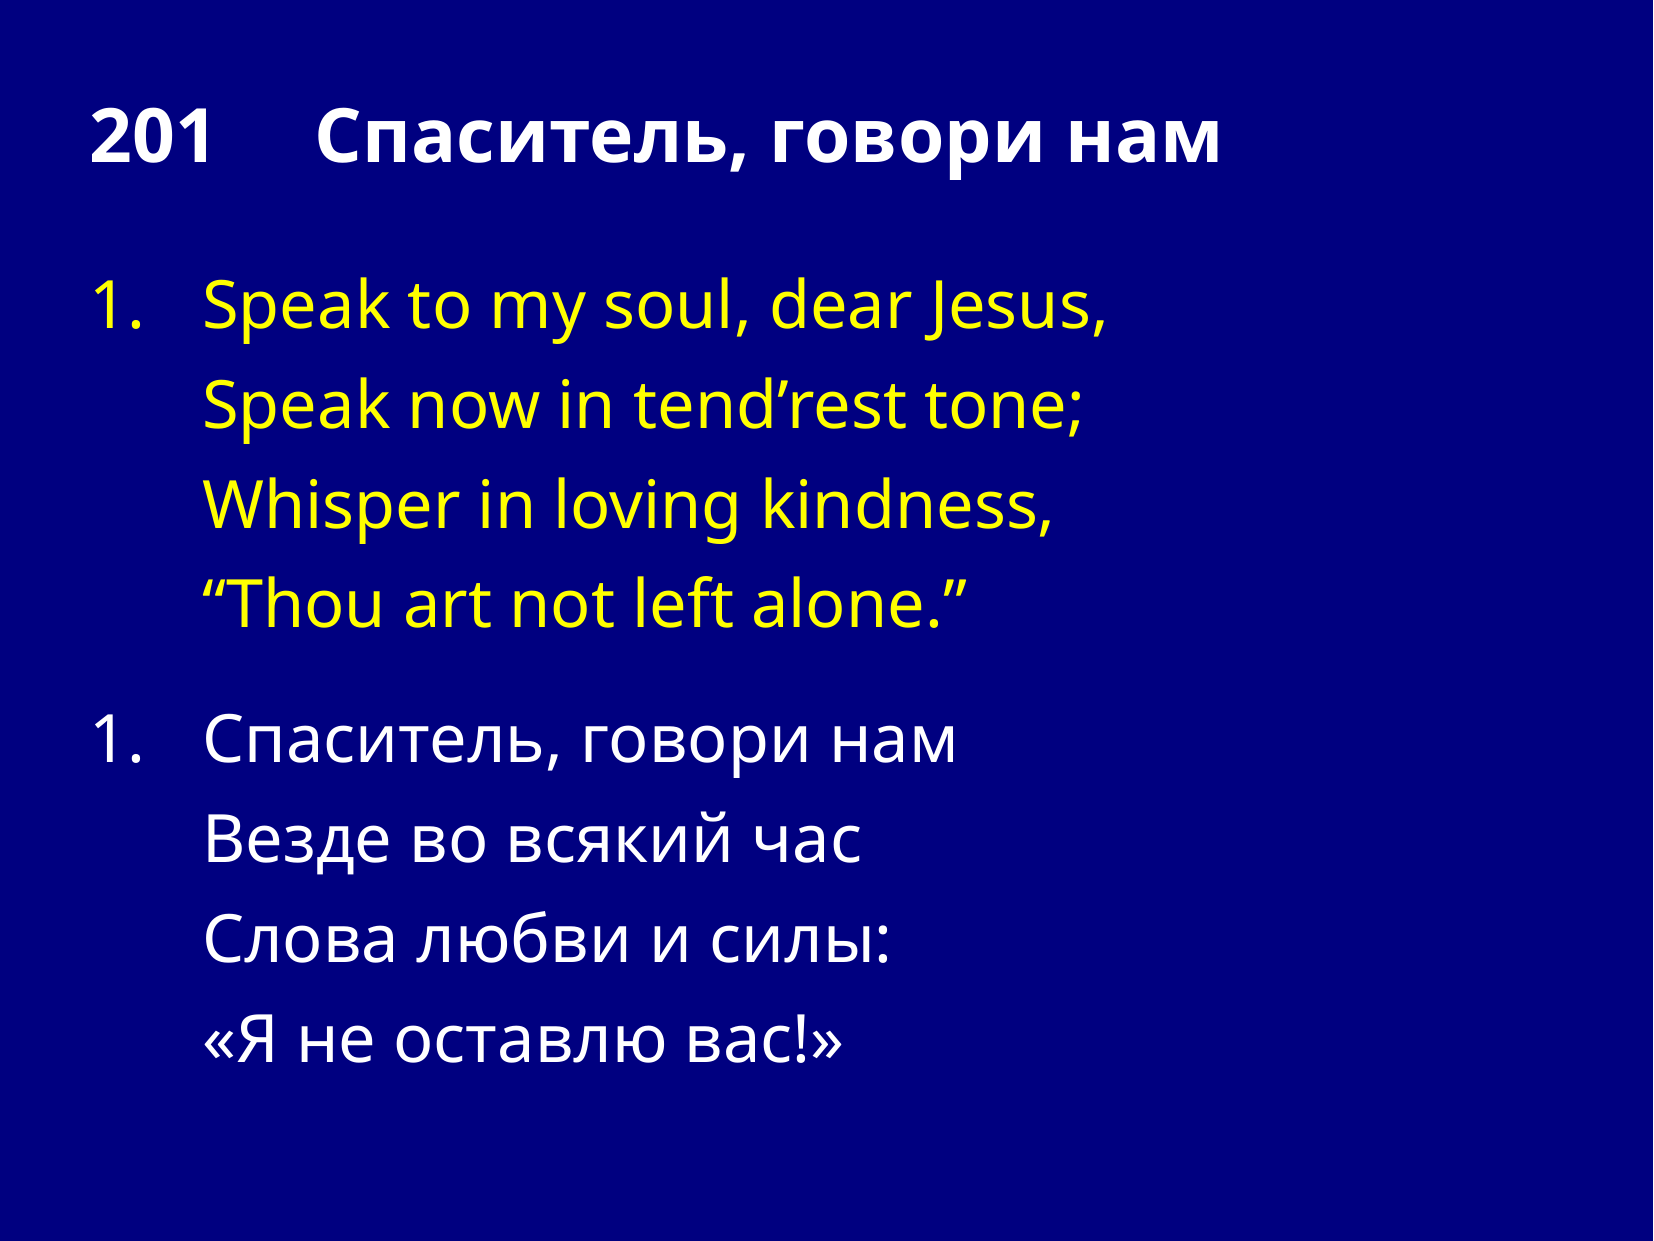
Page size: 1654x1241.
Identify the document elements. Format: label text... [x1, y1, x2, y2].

text_box 1. Спаситель, говори нам Везде во всякий час Слова любви и силы: «Я не оставлю вас!» [75, 675, 1576, 1163]
text_box 201 Спаситель, говори нам [75, 75, 1576, 188]
text_box 1. Speak to my soul, dear Jesus, Speak now in tend’rest tone; Whisper in loving kindness, “Thou art not left alone.” [75, 188, 1576, 638]
